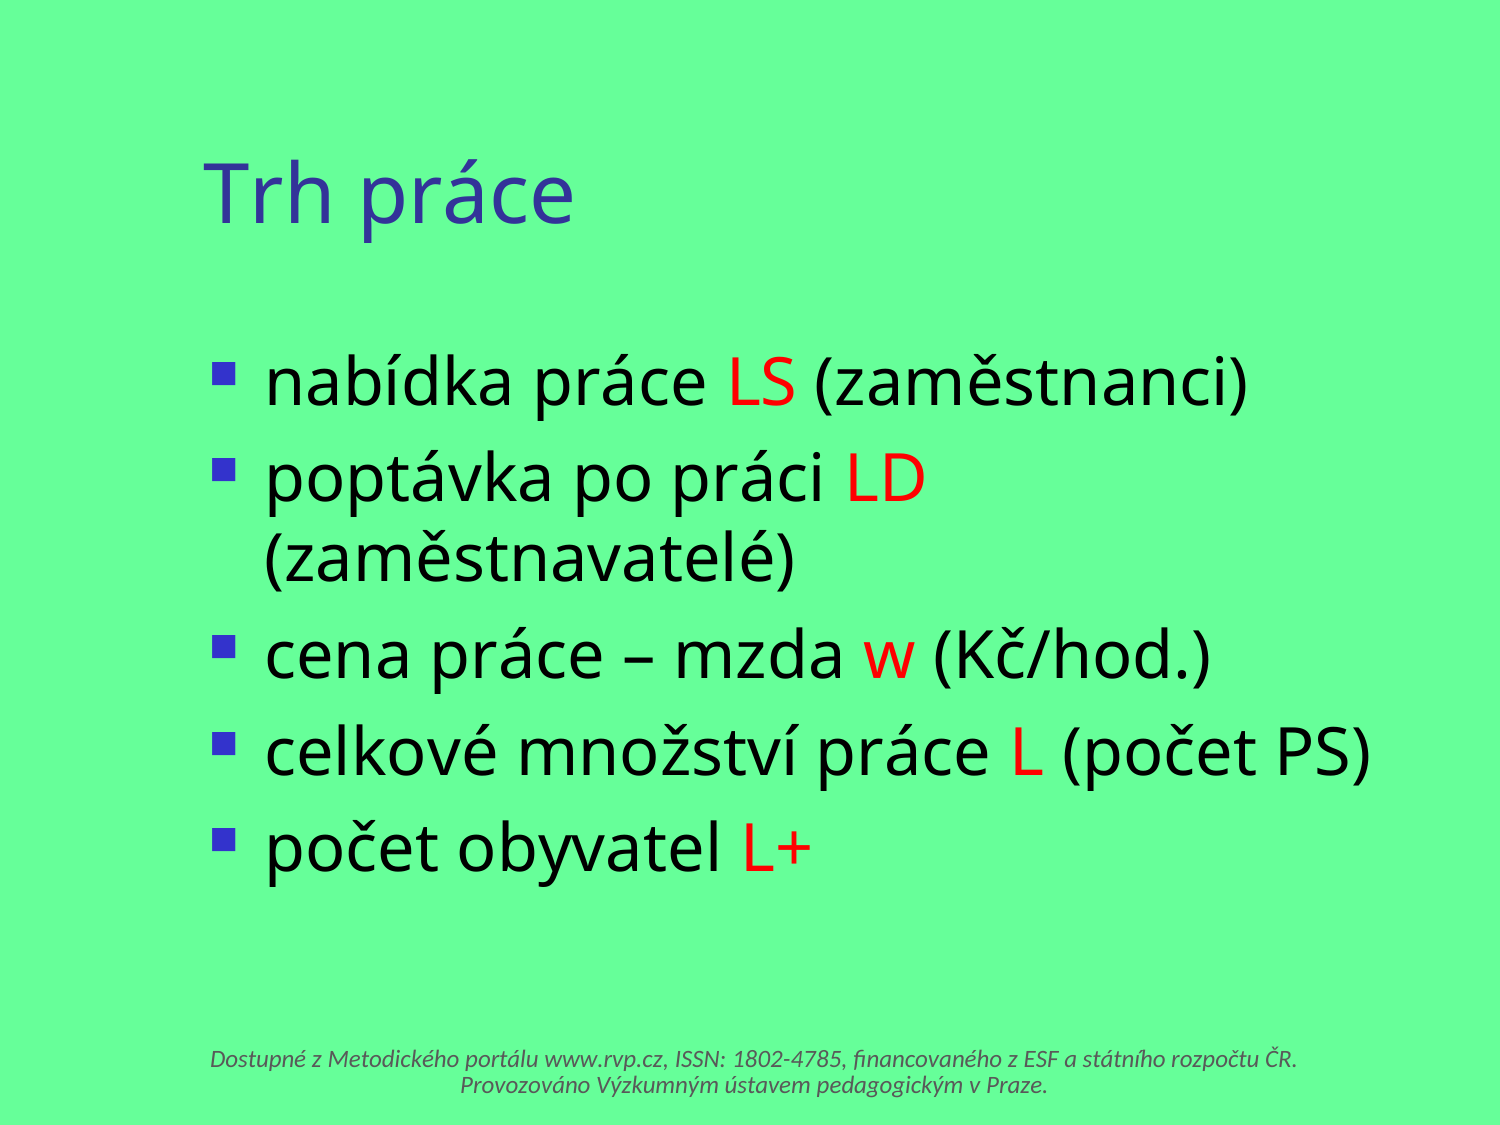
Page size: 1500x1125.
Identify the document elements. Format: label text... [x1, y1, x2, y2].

title Trh práce [188, 7, 1468, 248]
text_box Dostupné z Metodického portálu www.rvp.cz, ISSN: 1802-4785, financovaného z ESF a státního rozpočtu ČR. Provozováno Výzkumným ústavem pedagogickým v Praze. [133, 1042, 1377, 1103]
list nabídka práce LS (zaměstnanci) poptávka po práci LD (zaměstnavatelé) cena práce – mzda w (Kč/hod.) celkové množství práce L (počet PS) počet obyvatel L+ [193, 331, 1469, 1007]
